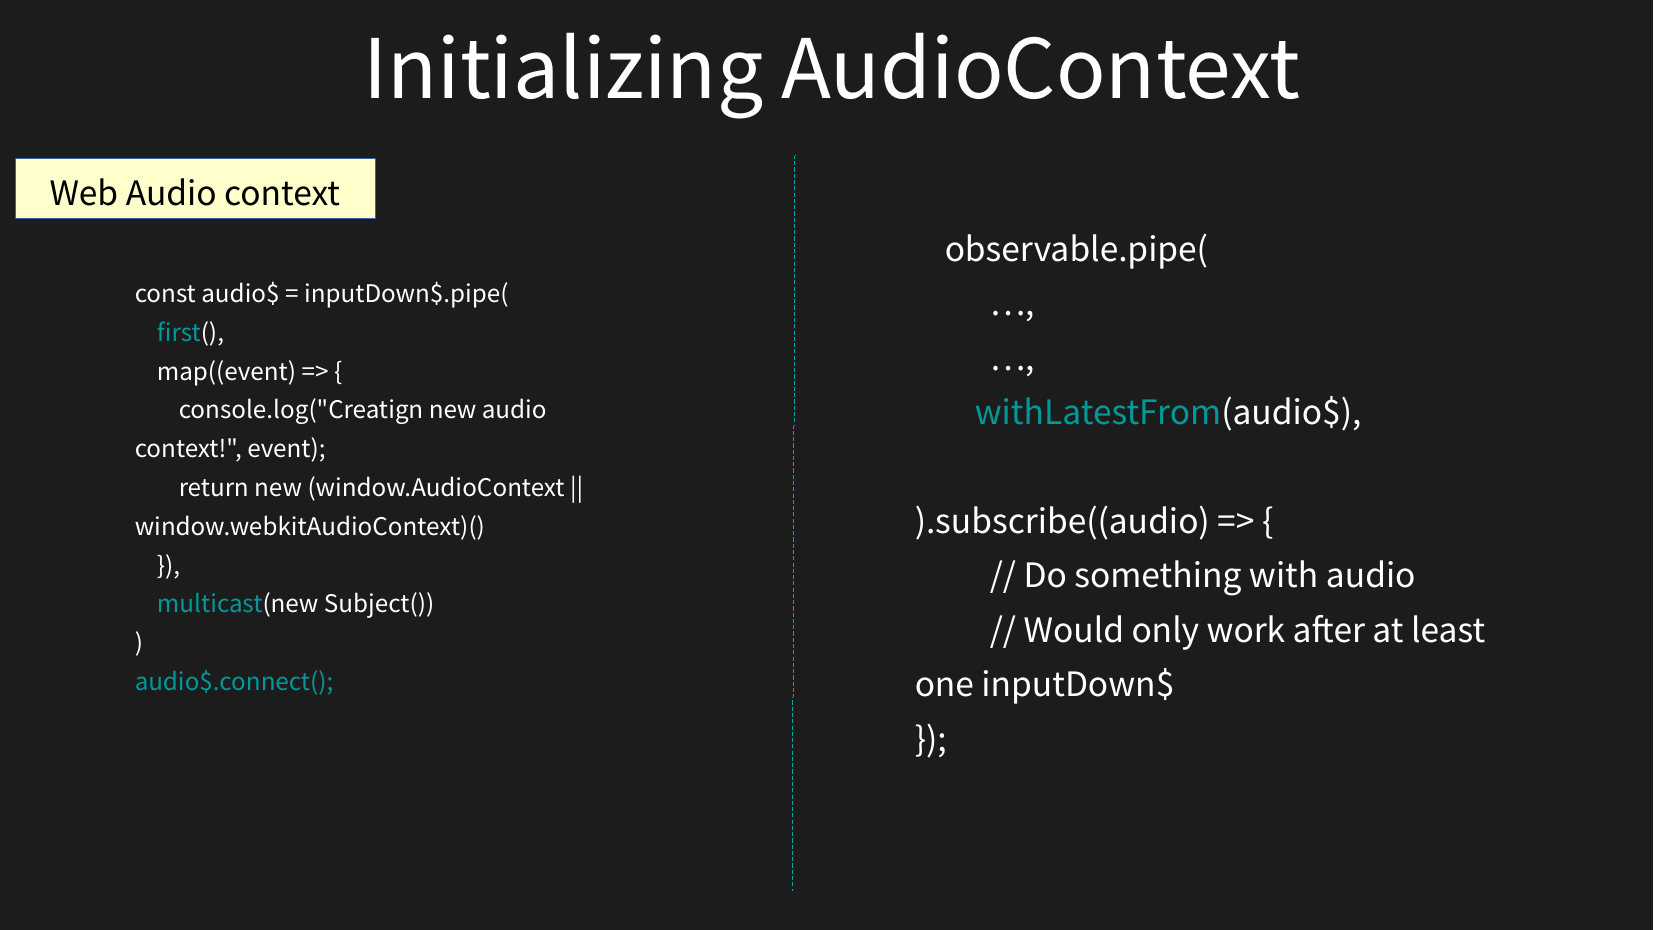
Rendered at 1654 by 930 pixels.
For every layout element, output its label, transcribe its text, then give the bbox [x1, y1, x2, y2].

text_box Web Audio context [15, 158, 376, 219]
text_box const audio$ = inputDown$.pipe( first(), map((event) => { console.log("Creatign new audio context!", event); return new (window.AudioContext || window.webkitAudioContext)() }), multicast(new Subject()) ) audio$.connect(); [120, 263, 646, 834]
text_box observable.pipe( …, …, withLatestFrom(audio$), ).subscribe((audio) => { // Do something with audio // Would only work after at least one inputDown$ }); [900, 209, 1516, 824]
title Initializing AudioContext [0, 0, 1653, 156]
